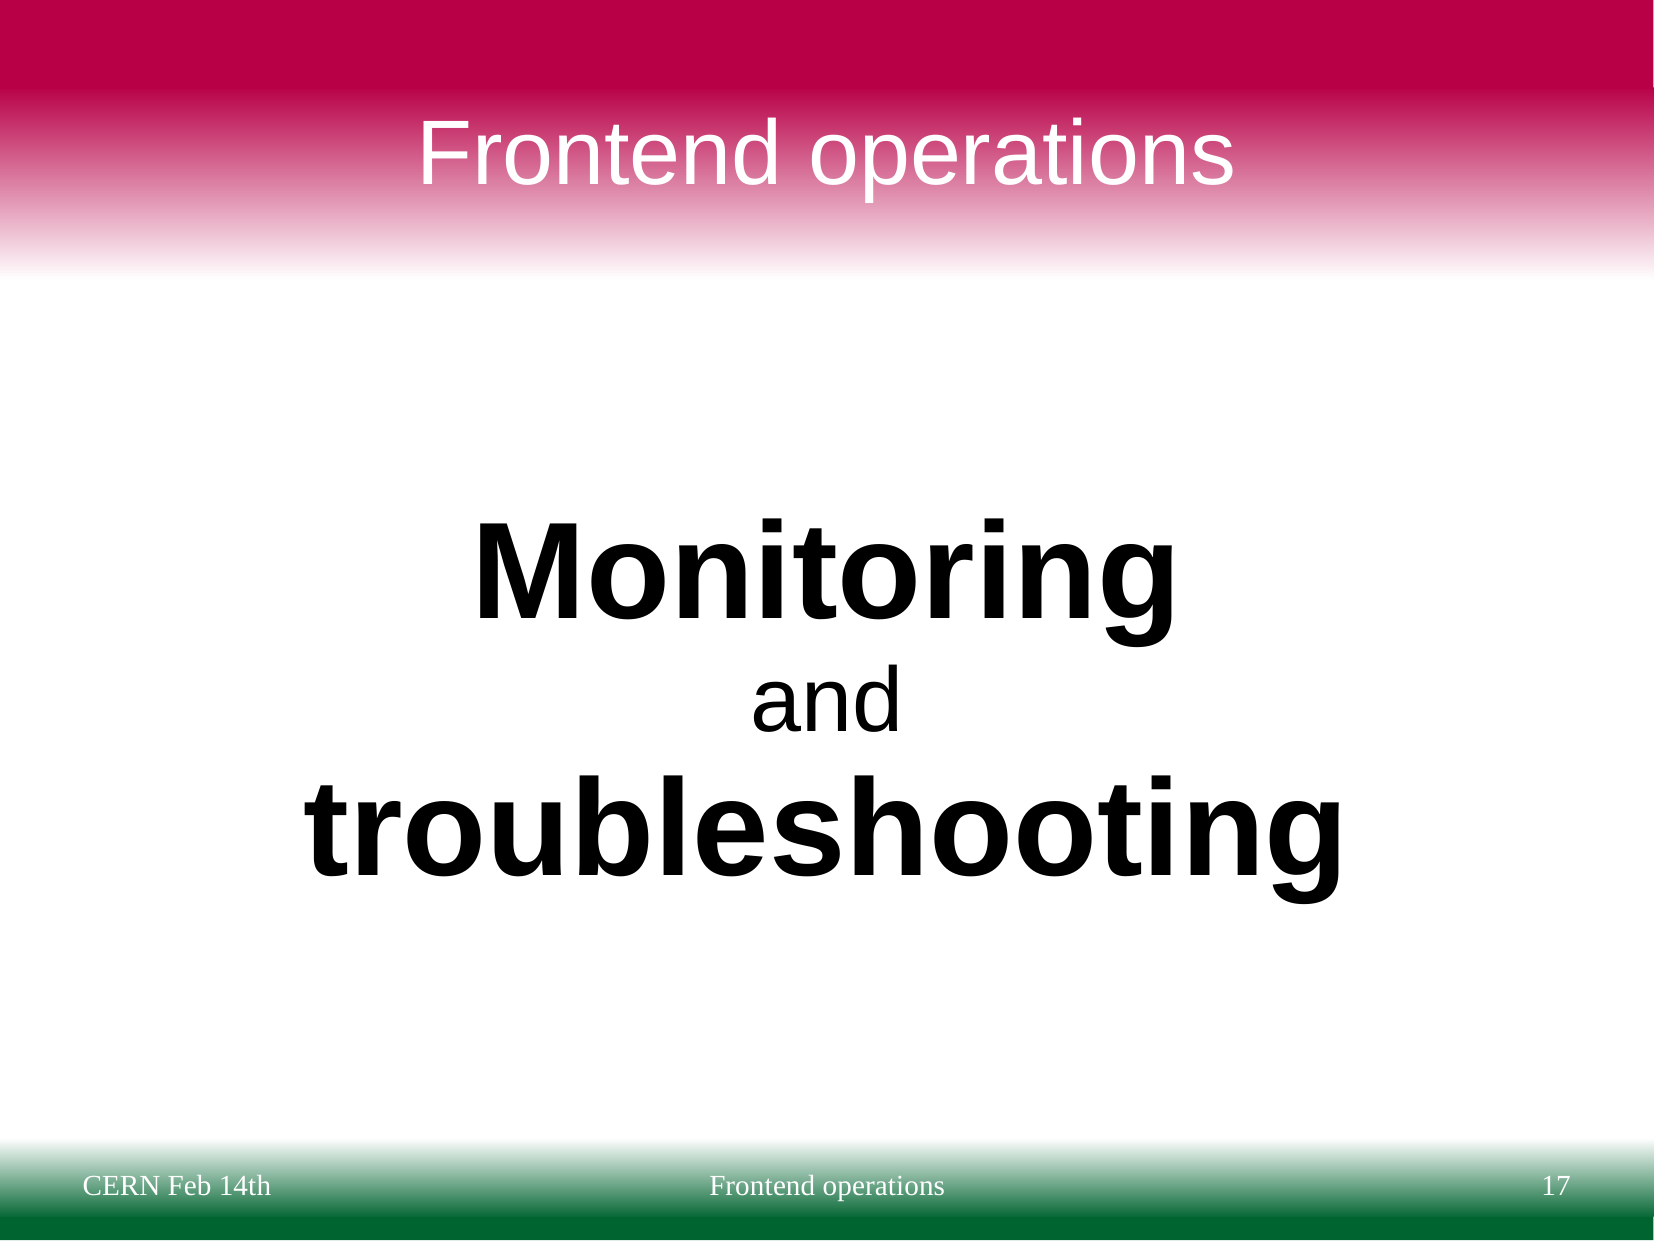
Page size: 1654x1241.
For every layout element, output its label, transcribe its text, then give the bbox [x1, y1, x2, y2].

title Frontend operations [82, 49, 1571, 257]
subtitle Monitoring and troubleshooting [82, 297, 1571, 1102]
